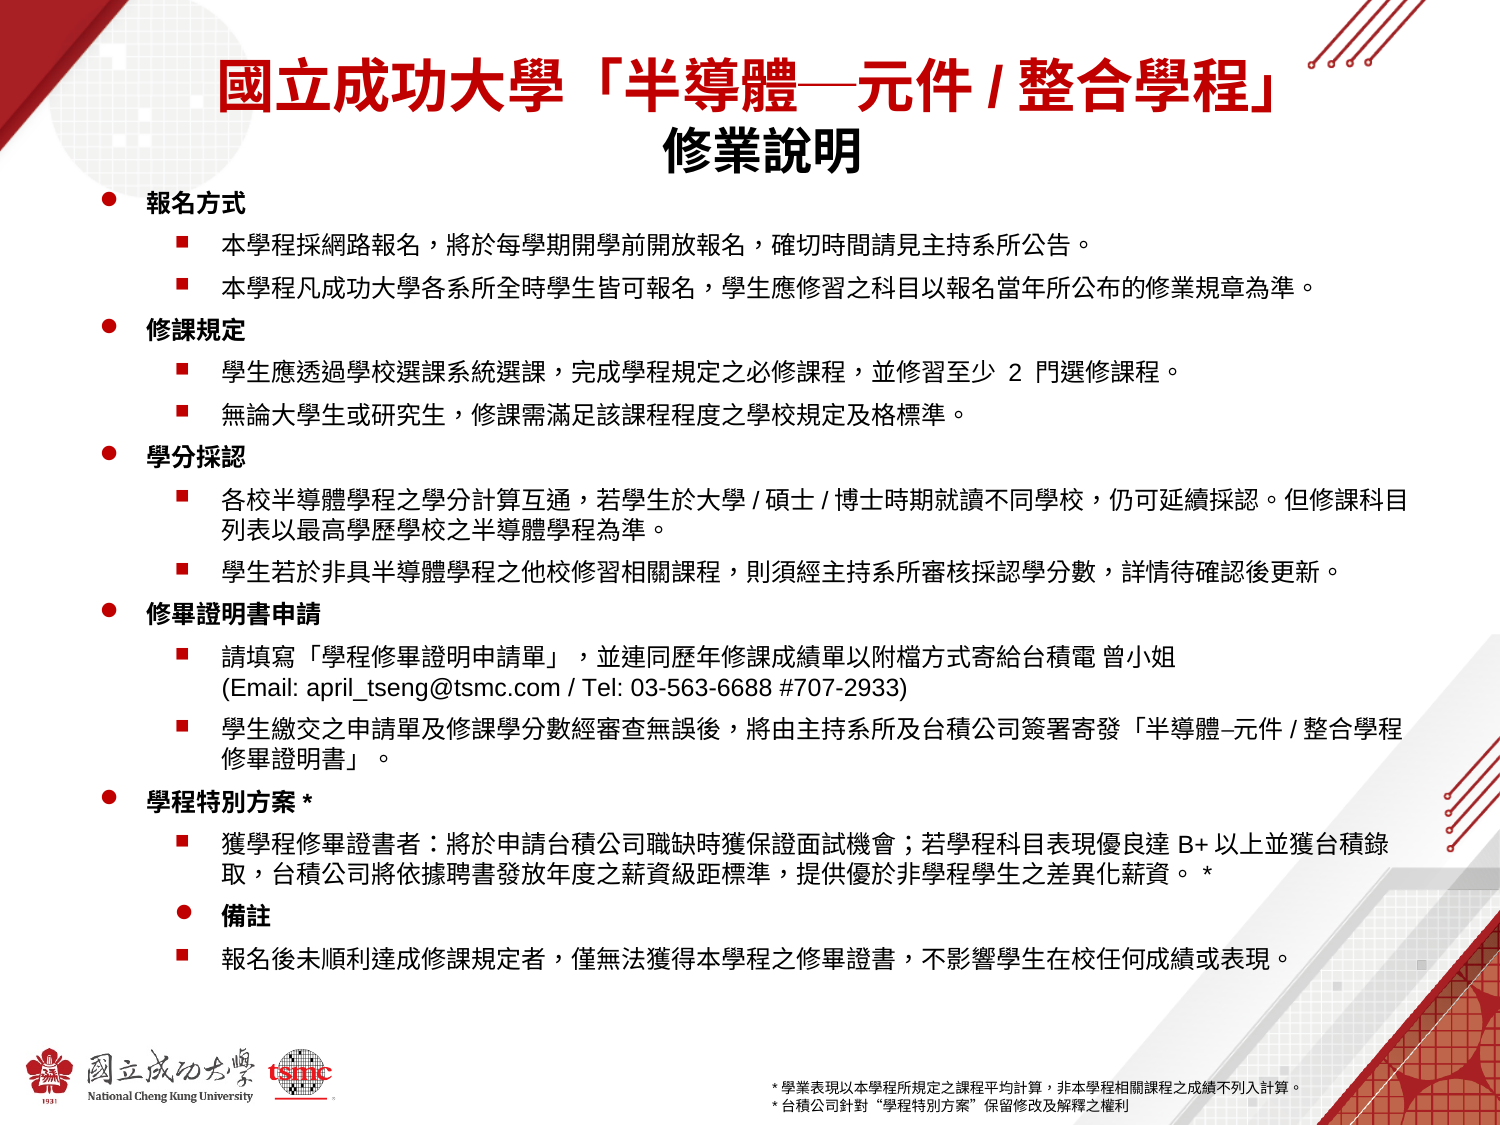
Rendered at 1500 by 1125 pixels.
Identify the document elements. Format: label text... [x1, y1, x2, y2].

text_box *學業表現以本學程所規定之課程平均計算，非本學程相關課程之成績不列入計算。 *台積公司針對“學程特別方案”保留修改及解釋之權利 [757, 1071, 1329, 1123]
picture [0, 0, 265, 216]
picture [19, 1040, 339, 1112]
picture [1303, 0, 1430, 73]
title 國立成功大學「半導體─元件/整合學程」 修業說明 [87, 43, 1438, 185]
picture [1057, 632, 1500, 1125]
text_box 報名方式 本學程採網路報名，將於每學期開學前開放報名，確切時間請見主持系所公告。 本學程凡成功大學各系所全時學生皆可報名，學生應修習之科目以報名當年所公布的修業規章為準。 修課規定 學生應透過學校選課系統選課，完成學程規定之必修課程，並修習至少 2 門選修課程。 無論大學生或研究生，修課需滿足該課程程度之學校規定及格標準。 學分採認 各校半導體學程之學分計算互通，若學生於大學/碩士/博士時期就讀不同學校，仍可延續採認。但修課科目列表以最高學歷學校之半導體學程為準。 學生若於非具半導體學程之他校修習相關課程，則須經主持系所審核採認學分數，詳情待確認後更新。 修畢證明書申請 請填寫「學程修畢證明申請單」，並連同歷年修課成績單以附檔方式寄給台積電 曾小姐 (Email: april_tseng@tsmc.com / Tel: 03-563-6688 #707-2933) 學生繳交之申請單及修課學分數經審查無誤後，將由主持系所及台積公司簽署寄發「半導體─元件/整合學程修畢證明書」。 學程特別方案* 獲學程修畢證書者：將於申請台積公司職缺時獲保證面試機會；若學程科目表現優良達B+以上並獲台積錄取，台積公司將依據聘書發放年度之薪資級距標準，提供優於非學程學生之差異化薪資。* 備註 報名後未順利達成修課規定者，僅無法獲得本學程之修畢證書，不影響學生在校任何成績或表現。 [85, 179, 1430, 981]
